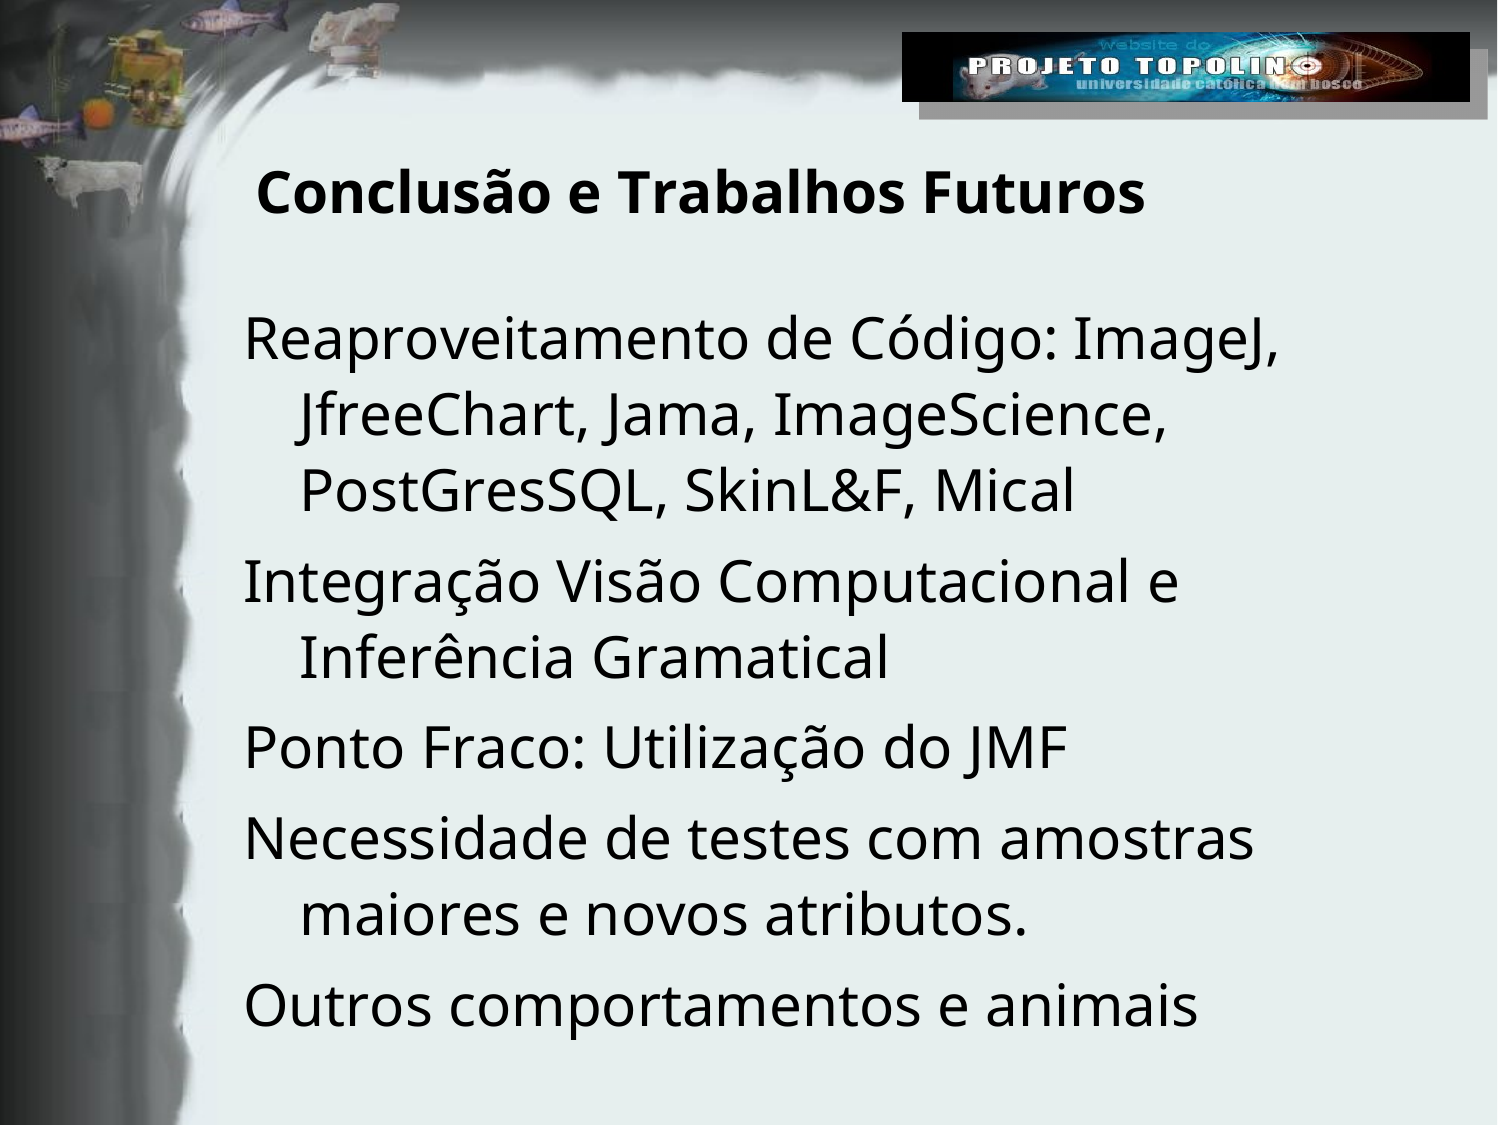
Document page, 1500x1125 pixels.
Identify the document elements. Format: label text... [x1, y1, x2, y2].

title Conclusão e Trabalhos Futuros [240, 97, 1500, 285]
list Reaproveitamento de Código: ImageJ, JfreeChart, Jama, ImageScience, PostGresSQL, SkinL&F, Mical Integração Visão Computacional e Inferência Gramatical Ponto Fraco: Utilização do JMF Necessidade de testes com amostras maiores e novos atributos. Outros comportamentos e animais [228, 290, 1397, 1002]
picture [0, 0, 1498, 1125]
